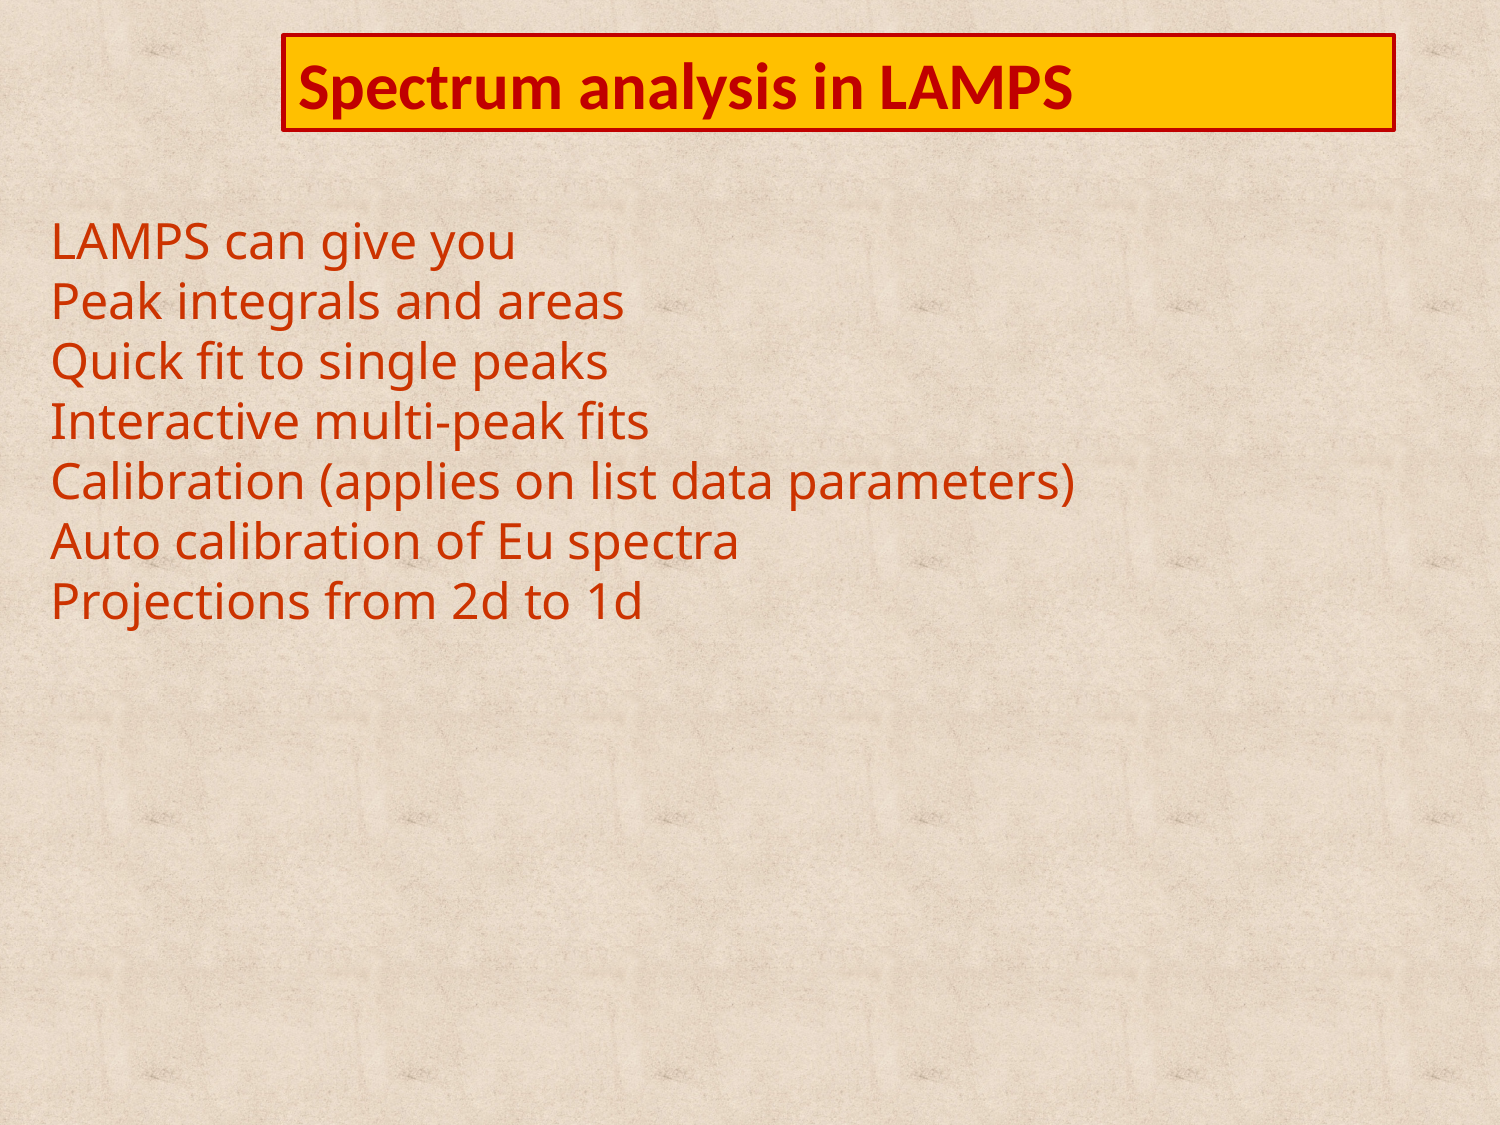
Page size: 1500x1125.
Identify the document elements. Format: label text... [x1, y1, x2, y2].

text_box LAMPS can give you Peak integrals and areas Quick fit to single peaks Interactive multi-peak fits Calibration (applies on list data parameters) Auto calibration of Eu spectra Projections from 2d to 1d [35, 201, 1453, 637]
text_box Spectrum analysis in LAMPS [283, 35, 1394, 130]
